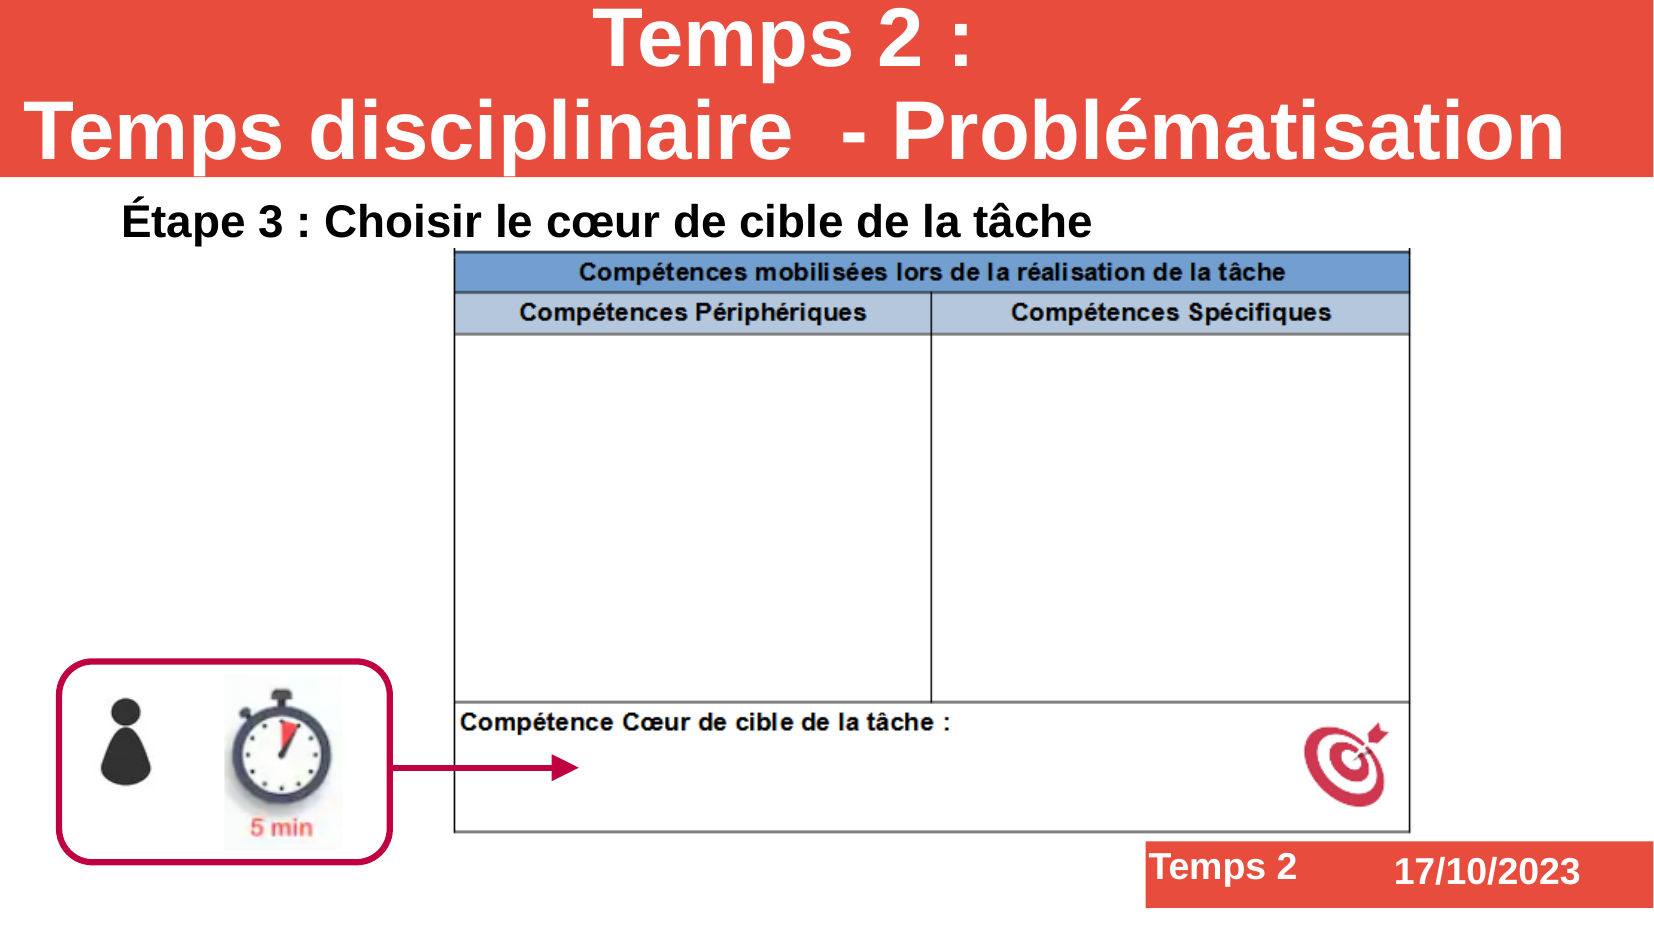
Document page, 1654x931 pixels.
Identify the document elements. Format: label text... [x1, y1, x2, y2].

title Temps 2 : Temps disciplinaire - Problématisation [23, 66, 1642, 178]
text_box Étape 3 : Choisir le cœur de cible de la tâche [106, 188, 1441, 256]
text_box [59, 661, 390, 863]
picture [82, 691, 163, 792]
picture [448, 256, 1418, 839]
picture [224, 674, 343, 851]
text_box Temps 2 [1133, 838, 1335, 931]
